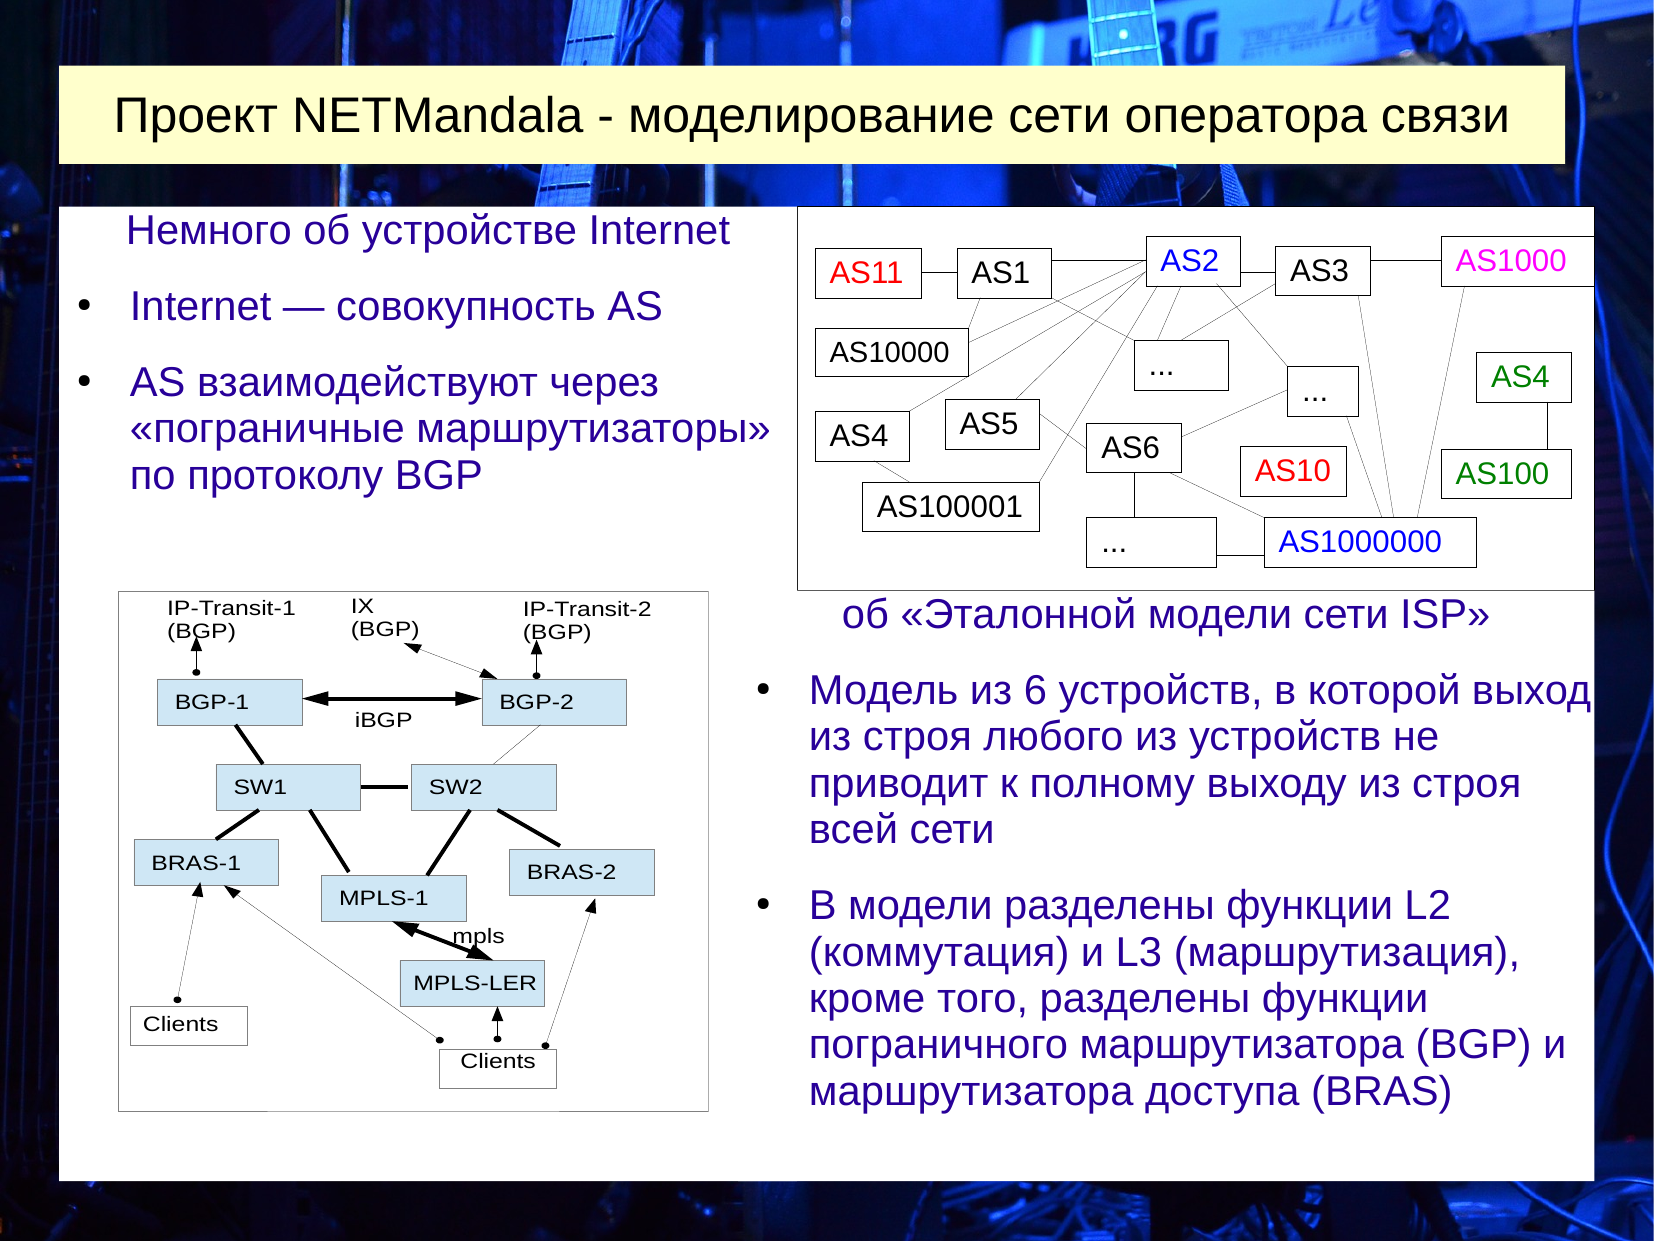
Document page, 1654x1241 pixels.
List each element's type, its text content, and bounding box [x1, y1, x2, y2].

picture [0, 0, 1654, 1241]
title Проект NETMandala - моделирование сети оператора связи [59, 65, 1566, 164]
list Немного об устройстве Internet Internet — совокупность AS AS взаимодействуют через «пограничные маршрутизаторы» по протоколу BGP [59, 206, 798, 1182]
list об «Эталонной модели сети ISP» Модель из 6 устройств, в которой выход из строя любого из устройств не приводит к полному выходу из строя всей сети В модели разделены функции L2 (коммутация) и L3 (маршрутизация), кроме того, разделены функции пограничного маршрутизатора (BGP) и маршрутизатора доступа (BRAS) [738, 590, 1595, 1182]
text_box [798, 206, 1595, 590]
